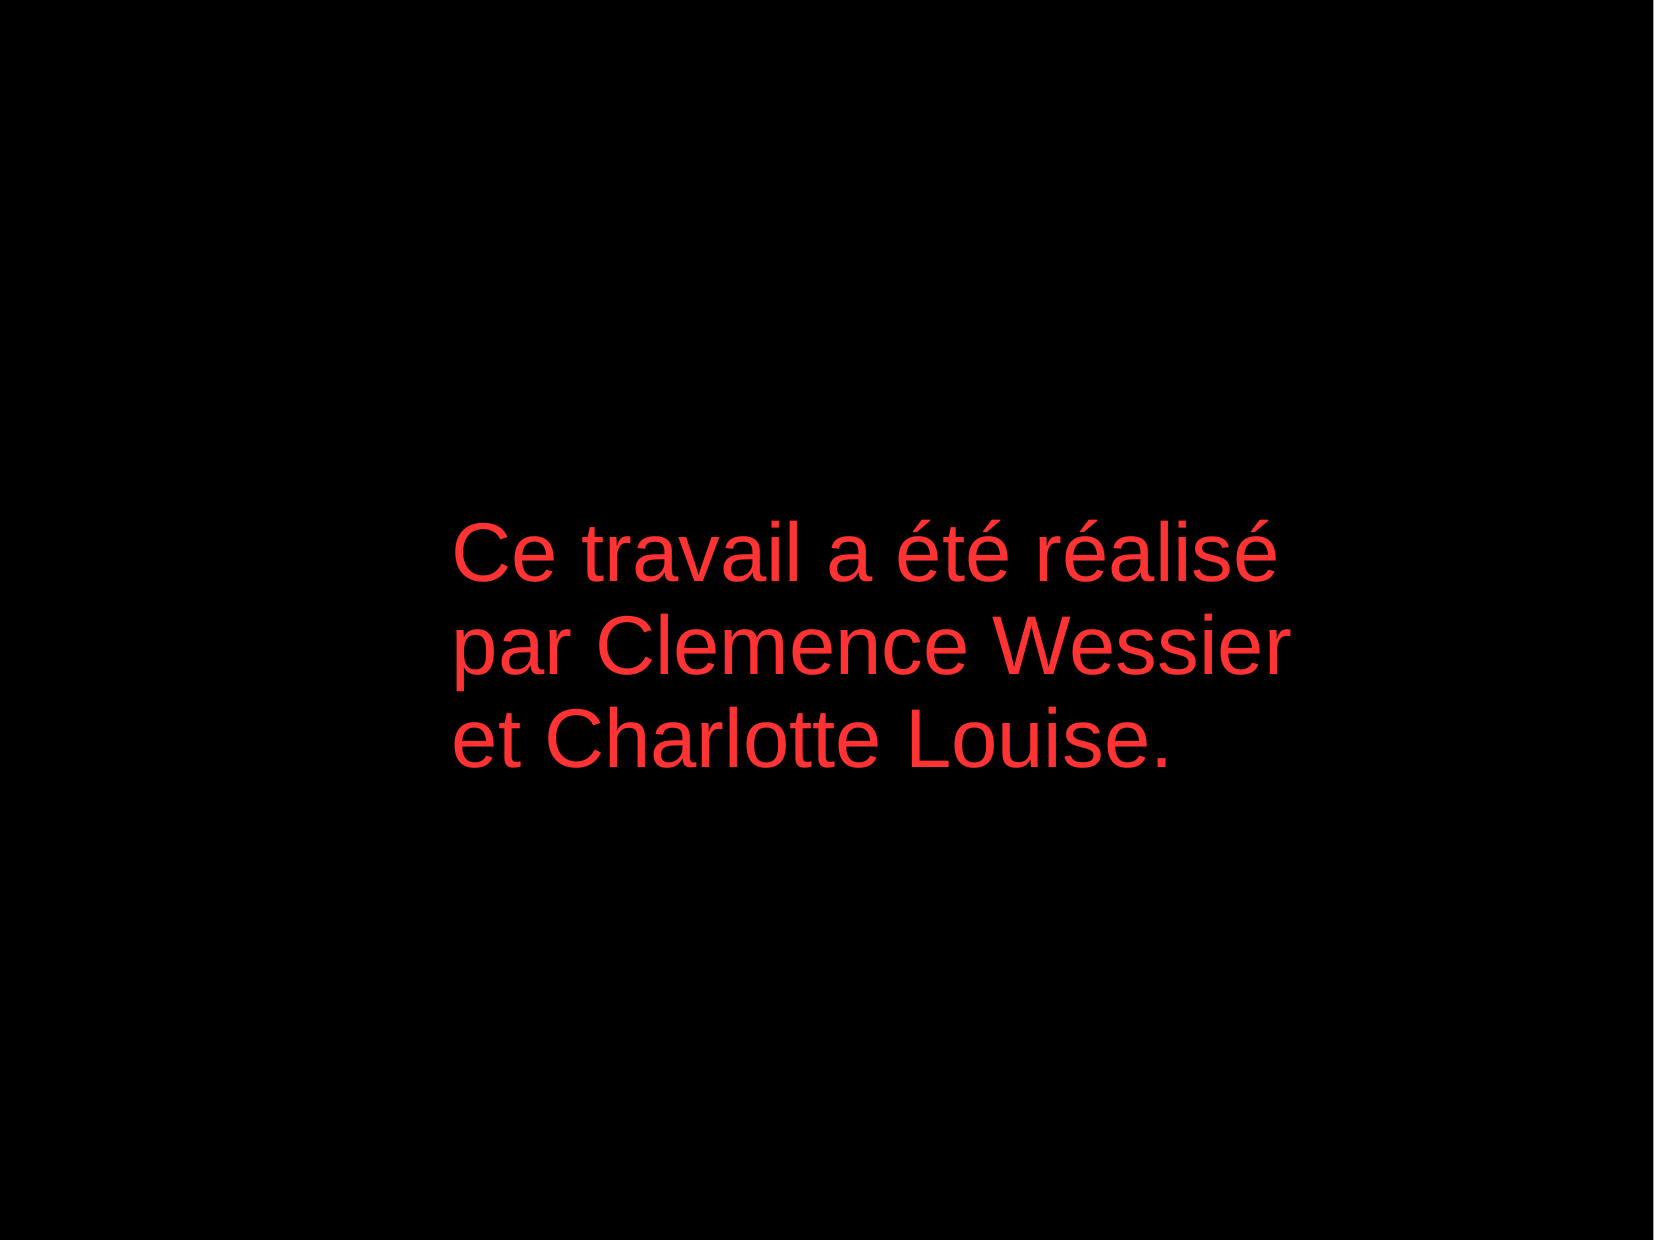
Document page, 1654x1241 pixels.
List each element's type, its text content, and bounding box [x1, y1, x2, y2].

text_box Ce travail a été réalisé par Clemence Wessier et Charlotte Louise. [437, 330, 1347, 793]
